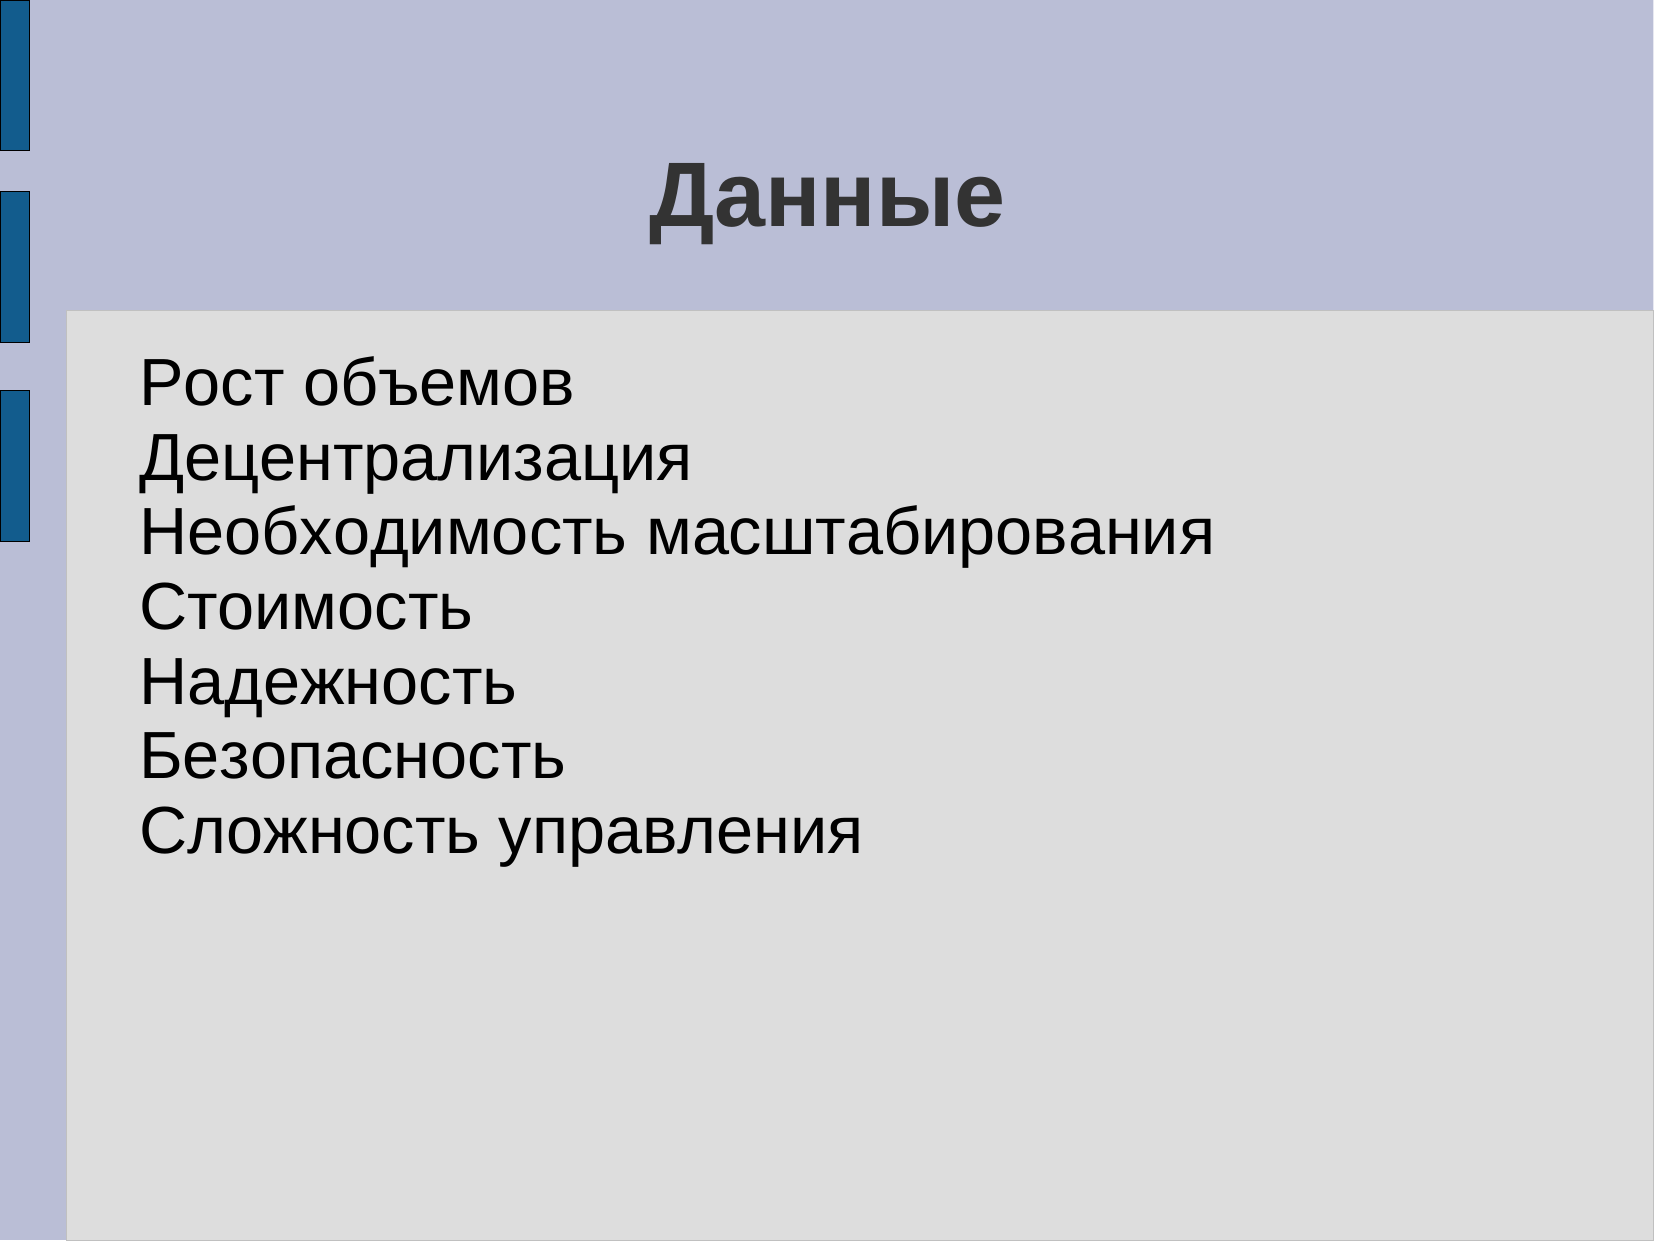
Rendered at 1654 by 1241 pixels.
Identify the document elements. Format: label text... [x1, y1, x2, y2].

list Рост объемов Децентрализация Необходимость масштабирования Стоимость Надежность Безопасность Сложность управления [121, 344, 1534, 1112]
title Данные [121, 98, 1534, 291]
